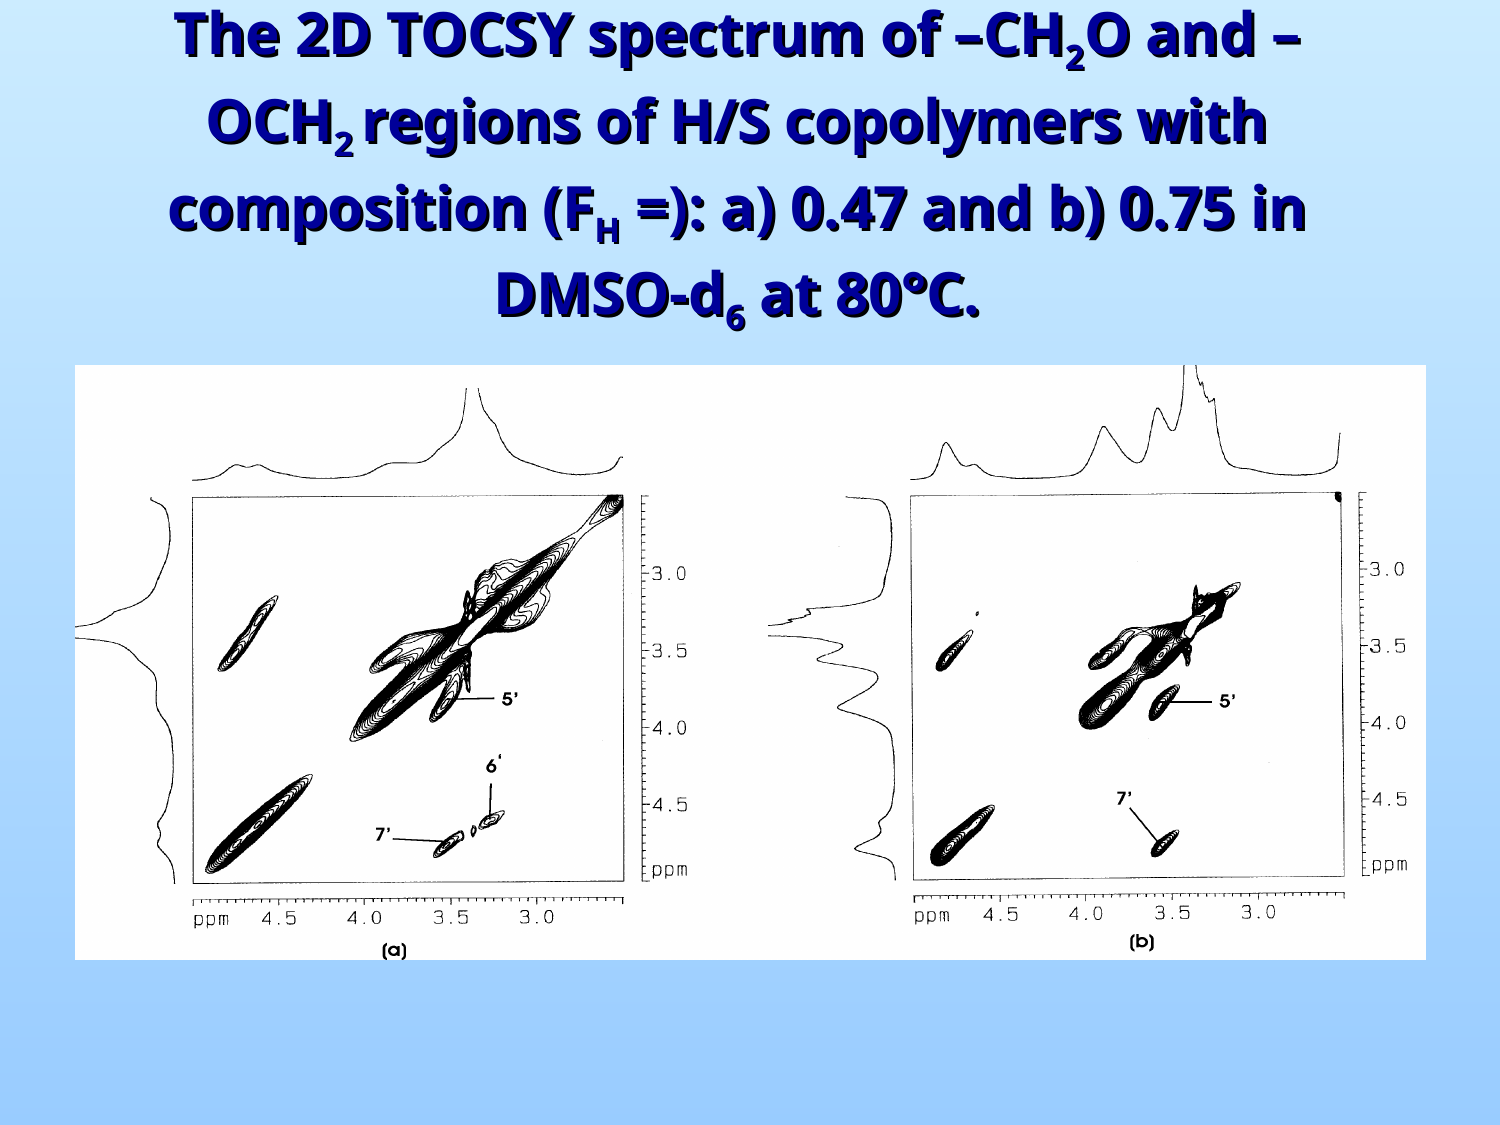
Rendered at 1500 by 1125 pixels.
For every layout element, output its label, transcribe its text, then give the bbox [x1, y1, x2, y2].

title The 2D TOCSY spectrum of –CH2O and –OCH2 regions of H/S copolymers with composition (FH =): a) 0.47 and b) 0.75 in DMSO-d6 at 80°C. [149, 0, 1325, 365]
picture [75, 365, 1426, 960]
